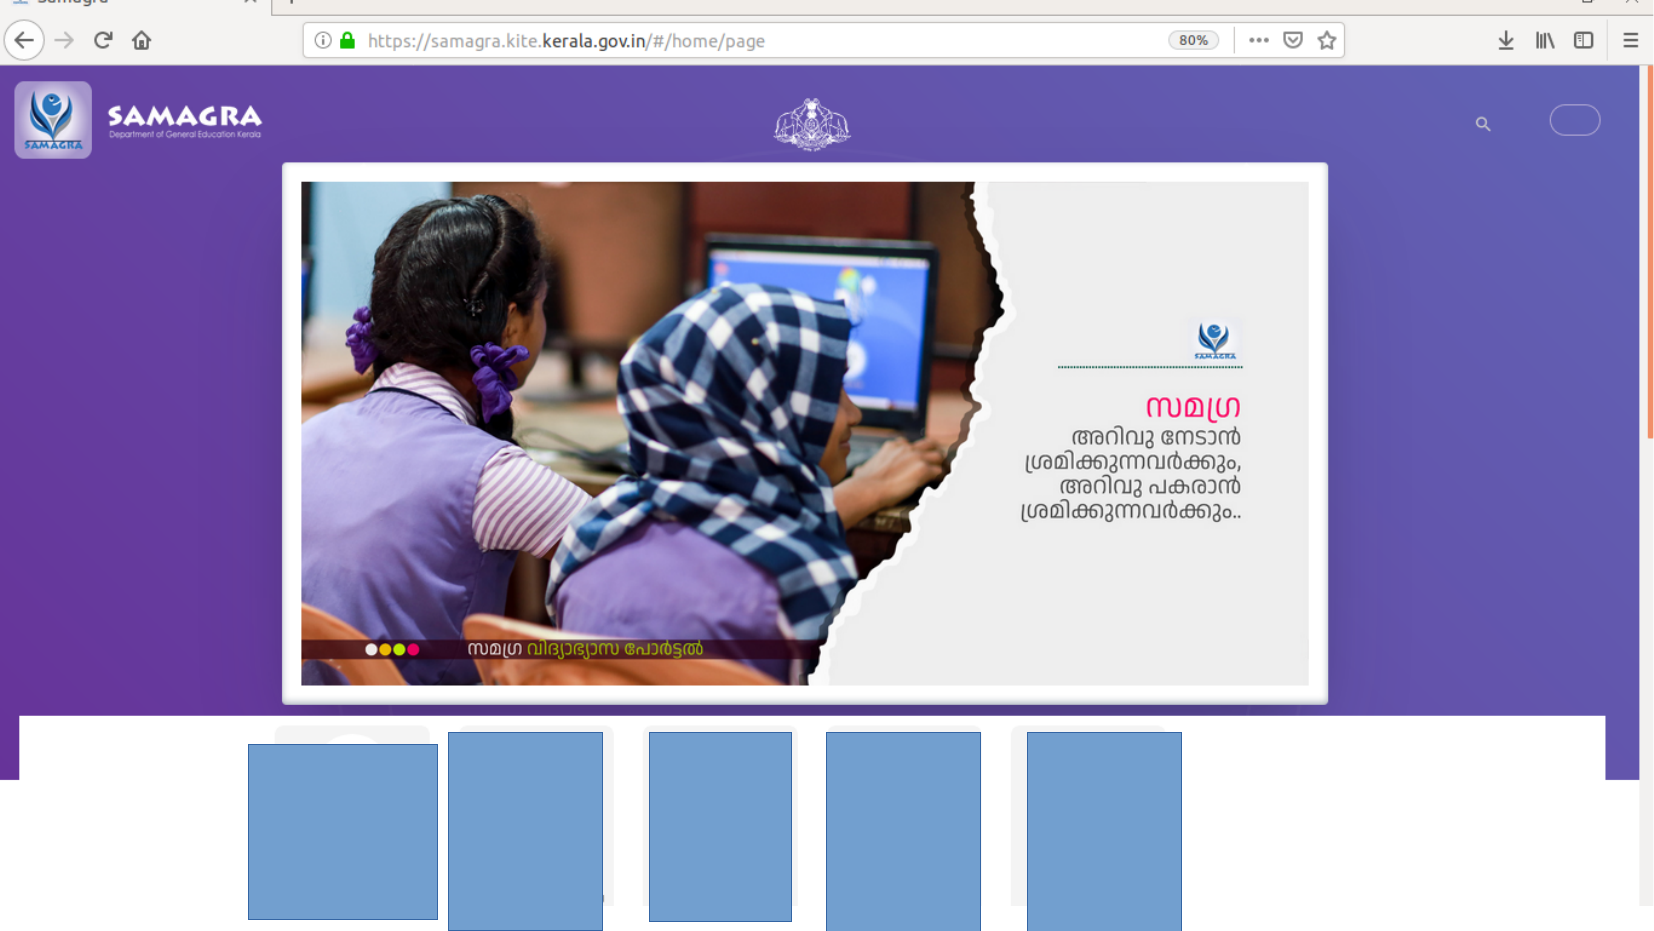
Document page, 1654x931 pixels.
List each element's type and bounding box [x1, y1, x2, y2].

picture [0, 0, 1654, 907]
text_box [1027, 732, 1182, 931]
text_box [826, 732, 981, 931]
text_box [248, 744, 438, 920]
text_box [448, 732, 603, 931]
text_box [649, 732, 792, 922]
